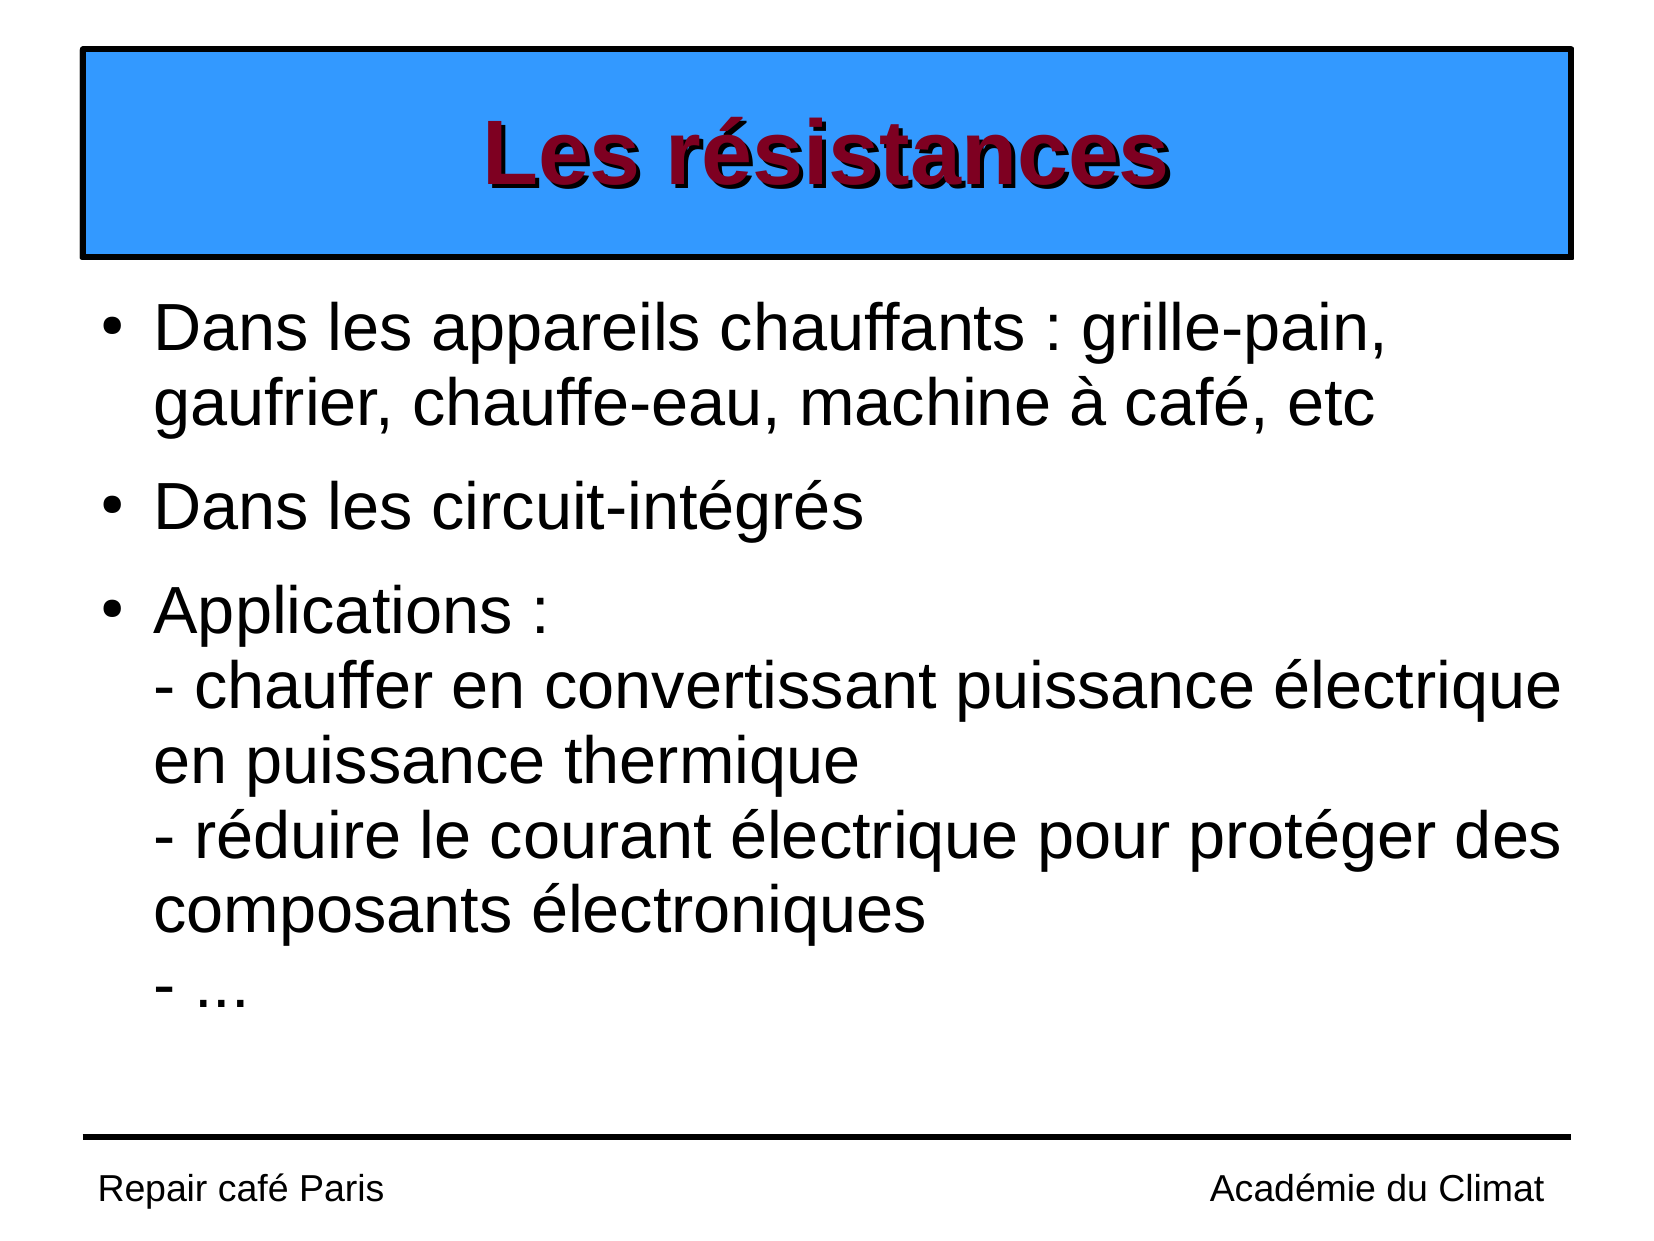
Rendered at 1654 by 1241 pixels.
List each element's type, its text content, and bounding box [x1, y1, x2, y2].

text_box Repair café Paris Académie du Climat [82, 1160, 1571, 1218]
title Les résistances [82, 49, 1571, 257]
list Dans les appareils chauffants : grille-pain, gaufrier, chauffe-eau, machine à café, etc Dans les circuit-intégrés Applications : - chauffer en convertissant puissance électrique en puissance thermique - réduire le courant électrique pour protéger des composants électroniques - ... [82, 290, 1571, 1109]
